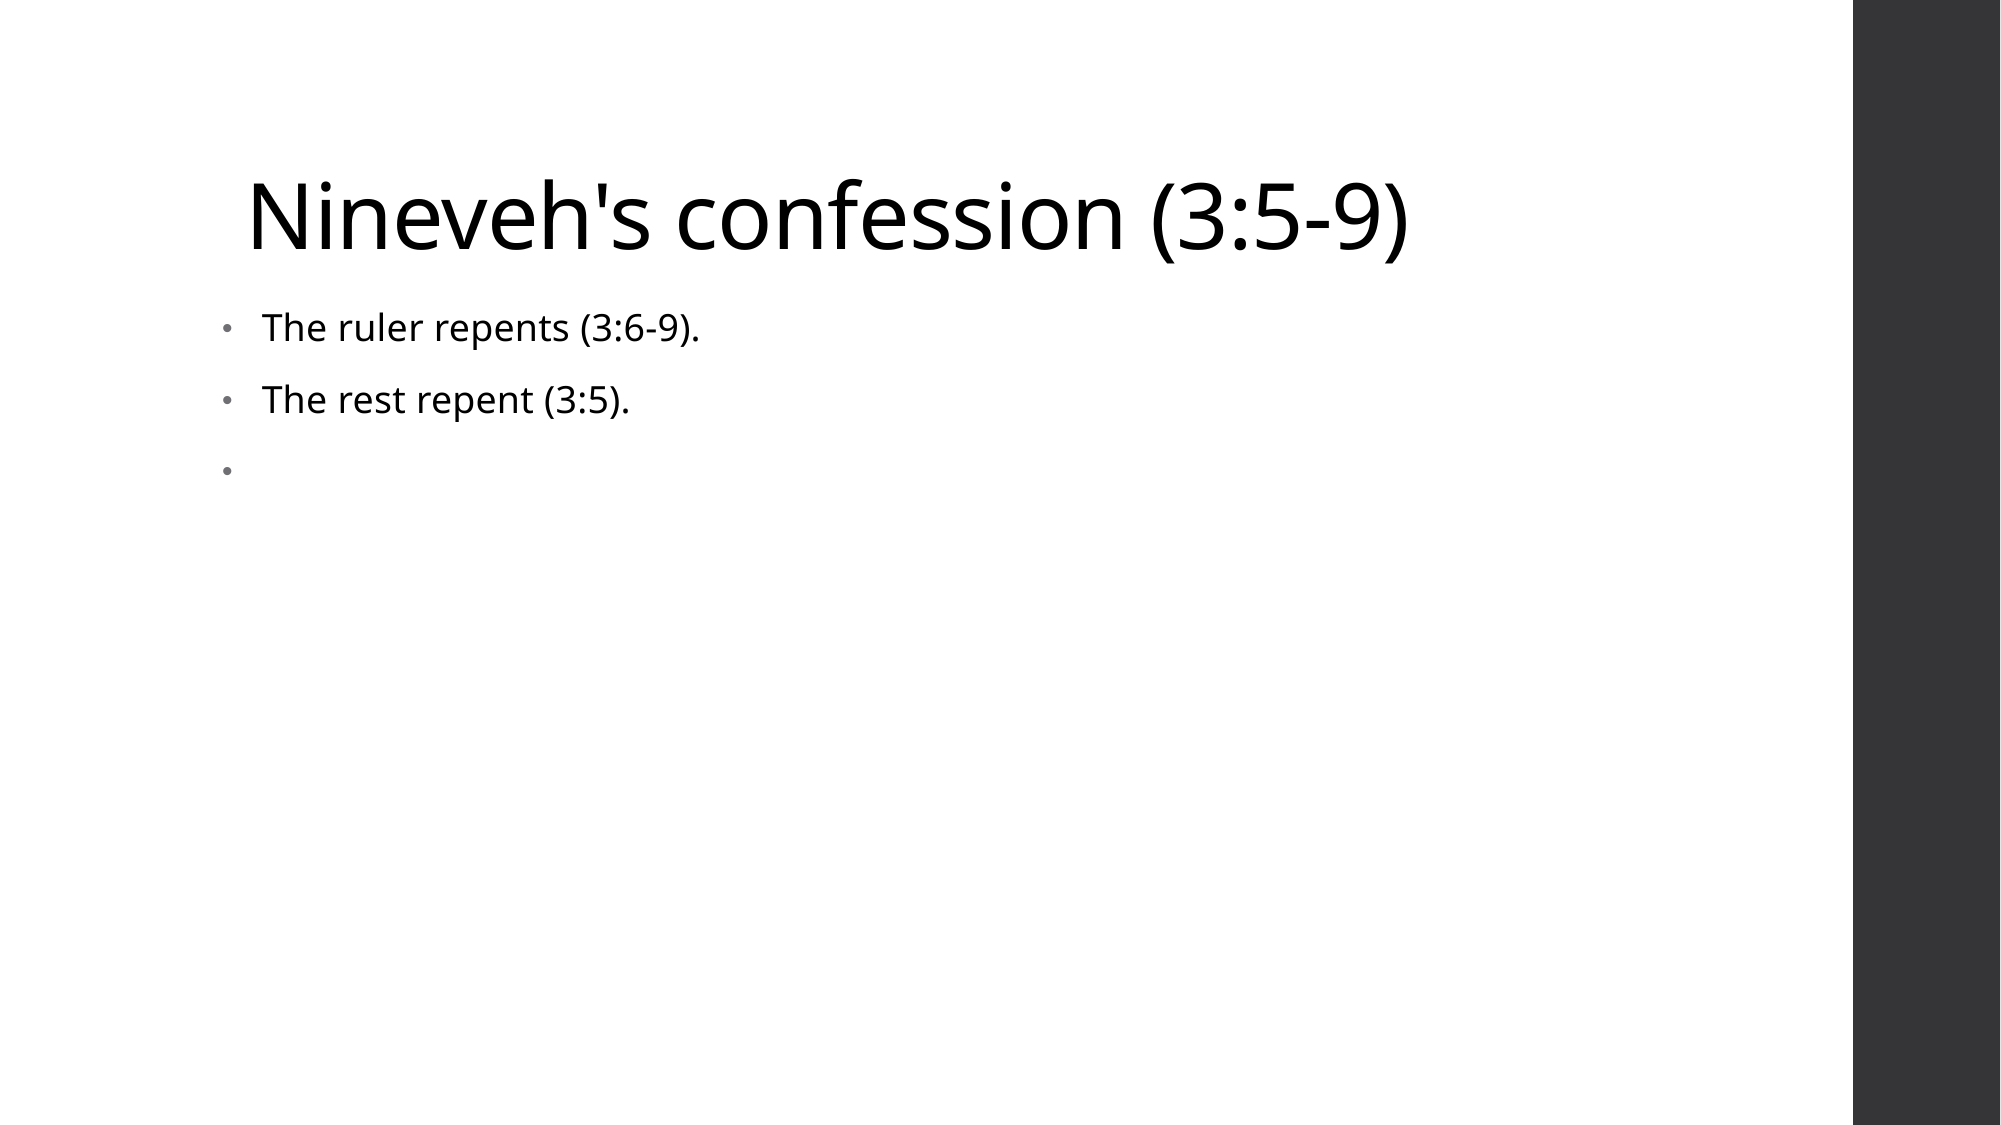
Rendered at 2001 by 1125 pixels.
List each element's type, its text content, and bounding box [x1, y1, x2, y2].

list The ruler repents (3:6-9). The rest repent (3:5). [206, 299, 1617, 1014]
title Nineveh's confession (3:5-9) [206, 60, 1797, 278]
